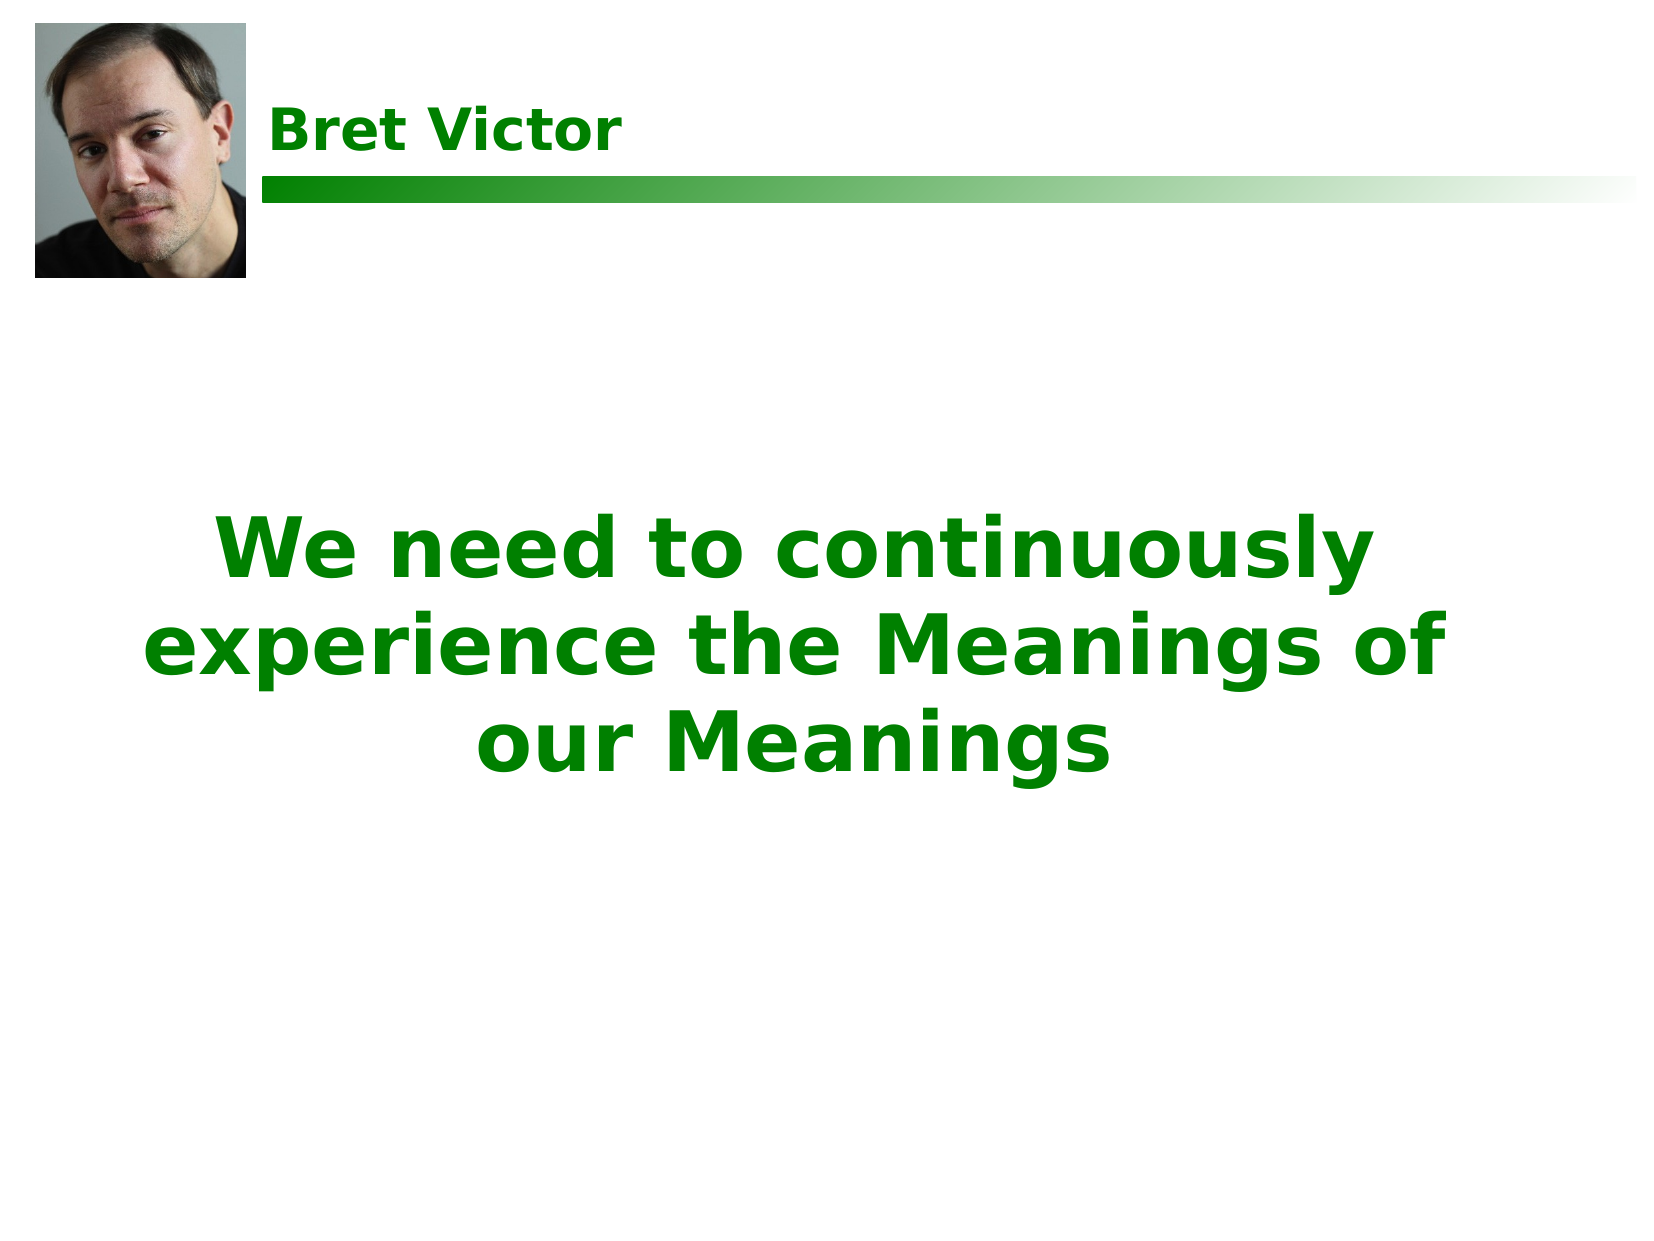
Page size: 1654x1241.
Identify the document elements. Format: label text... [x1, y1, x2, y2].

text_box We need to continuously experience the Meanings of our Meanings [127, 492, 1512, 799]
text_box Bret Victor [252, 88, 797, 172]
text_box [262, 176, 1637, 203]
picture [35, 23, 246, 278]
